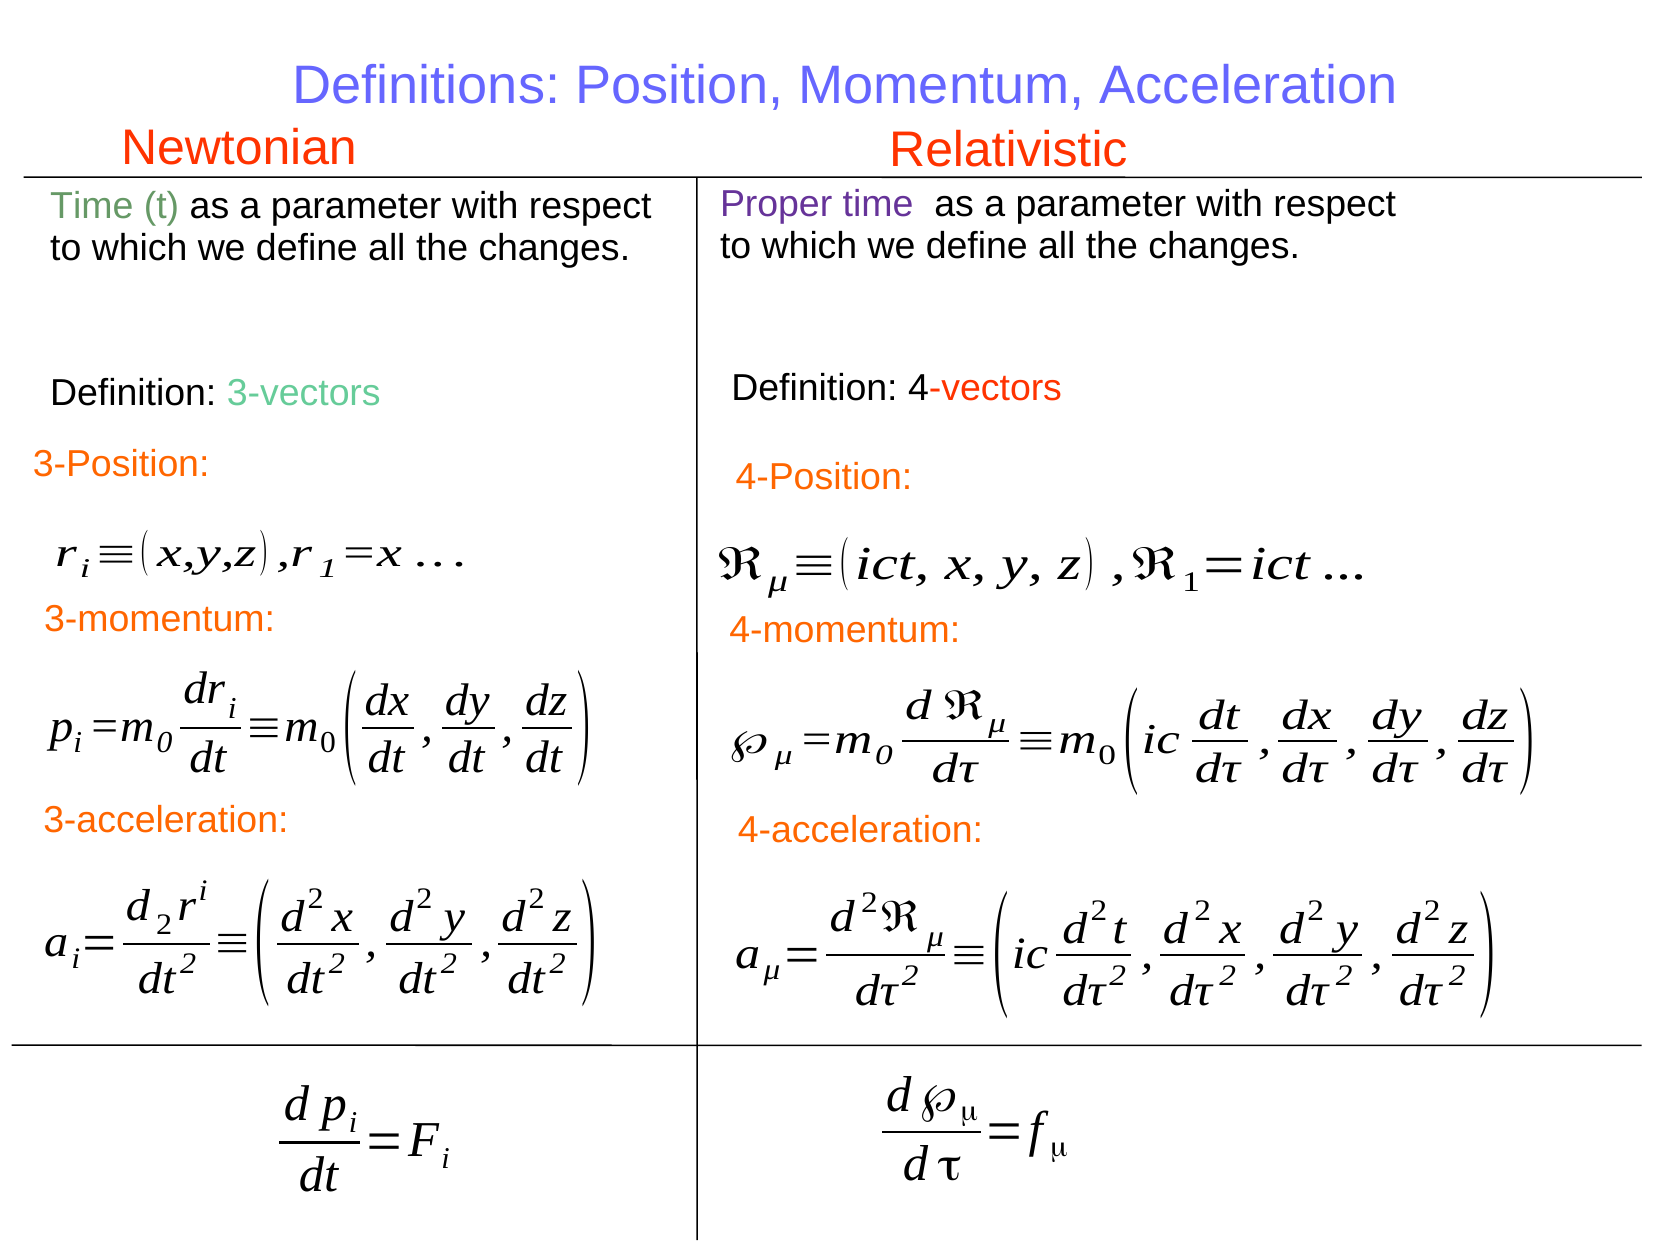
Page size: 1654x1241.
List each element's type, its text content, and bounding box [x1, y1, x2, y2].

text_box 4-acceleration: [723, 800, 999, 861]
text_box 3-Position: [18, 435, 225, 496]
chart [32, 872, 621, 1010]
chart [874, 1064, 1075, 1192]
text_box Newtonian [106, 112, 372, 188]
text_box 4-momentum: [714, 601, 976, 662]
chart [722, 883, 1519, 1022]
chart [271, 1046, 457, 1202]
text_box Definitions: Position, Momentum, Acceleration [277, 47, 1377, 127]
text_box Definition: 3-vectors [35, 363, 241, 424]
chart [41, 490, 491, 585]
text_box Time (t) as a parameter with respect to which we define all the changes. [35, 178, 665, 280]
chart [31, 655, 613, 789]
text_box 3-momentum: [29, 590, 291, 651]
chart [700, 490, 1394, 655]
text_box Proper time as a parameter with respect to which we define all the changes. [705, 178, 1422, 278]
text_box Definition: 4-vectors [716, 359, 922, 420]
text_box Relativistic [874, 114, 1143, 189]
text_box 3-acceleration: [28, 791, 304, 852]
chart [715, 673, 1561, 798]
text_box 4-Position: [720, 448, 928, 509]
